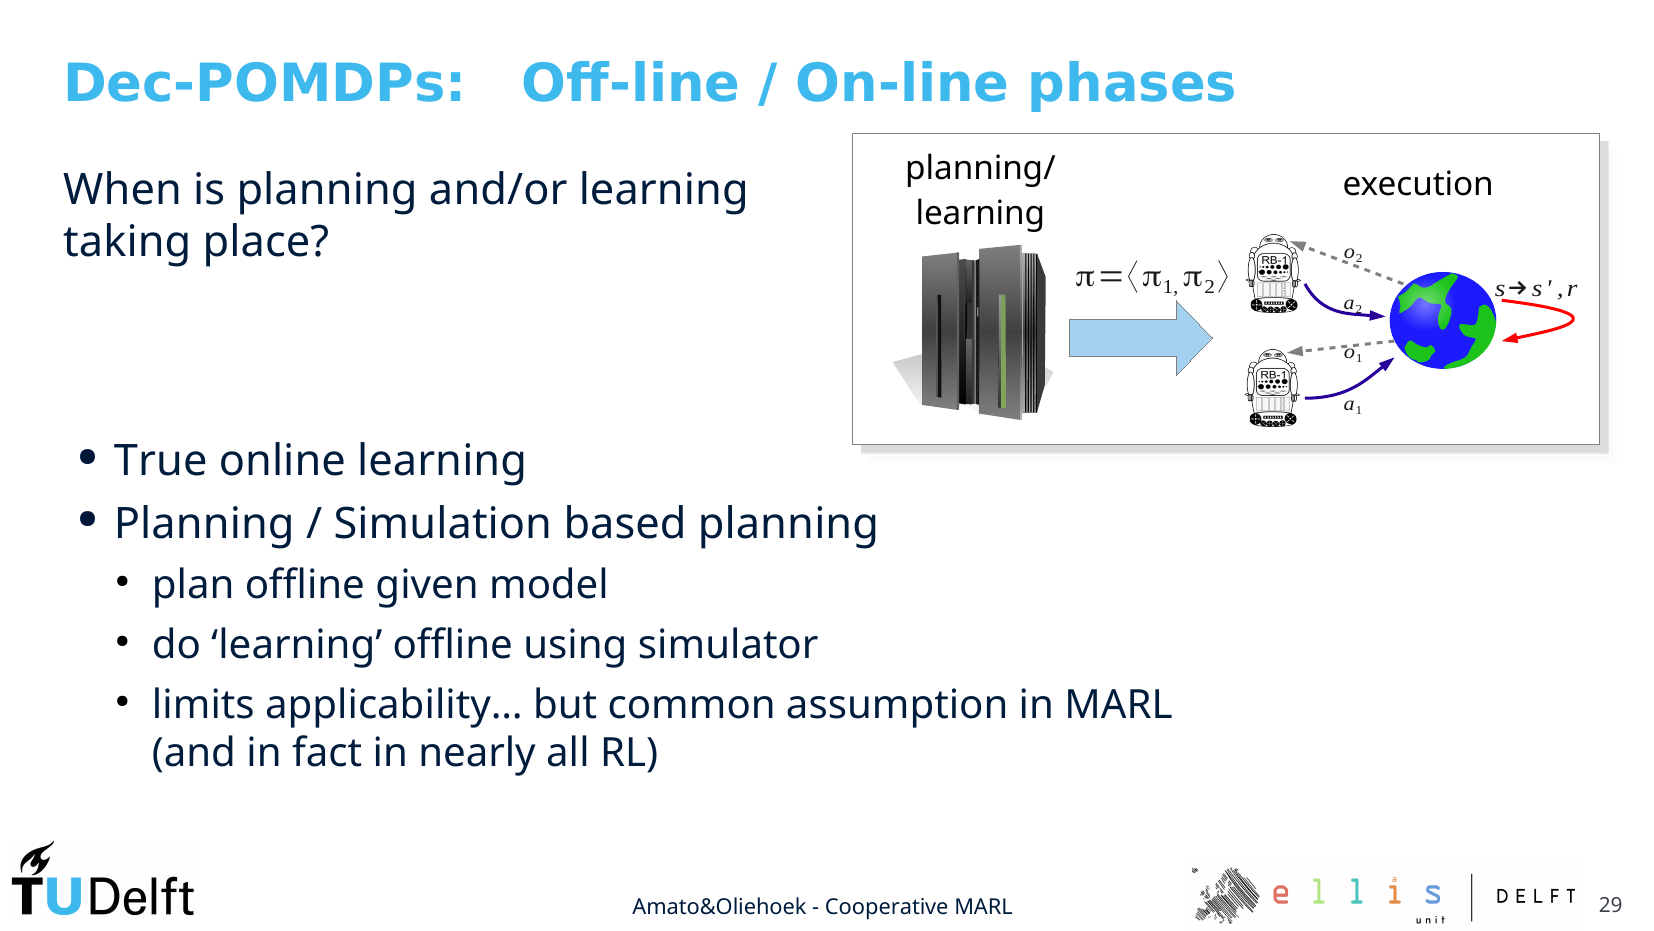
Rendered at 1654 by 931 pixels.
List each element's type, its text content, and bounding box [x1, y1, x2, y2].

chart [1340, 239, 1366, 266]
picture [1385, 267, 1501, 373]
chart [1490, 274, 1583, 302]
chart [1071, 259, 1233, 299]
text_box execution [1285, 148, 1551, 217]
picture [1242, 349, 1306, 427]
picture [11, 840, 195, 917]
text_box planning/learning [847, 136, 1113, 242]
picture [1243, 234, 1307, 313]
picture [887, 244, 1059, 426]
text_box [852, 133, 1600, 445]
picture [1186, 860, 1580, 931]
chart [1340, 392, 1365, 418]
chart [1340, 340, 1366, 366]
list When is planning and/or learning taking place? True online learning Planning / Simulation based planning plan offline given model do ‘learning’ offline using simulator limits applicability… but common assumption in MARL (and in fact in nearly all RL) [63, 161, 1571, 776]
chart [1340, 291, 1366, 317]
title Dec-POMDPs: Off-line / On-line phases [63, 12, 1571, 112]
text_box Open list b – 6 [861, 445, 1571, 452]
